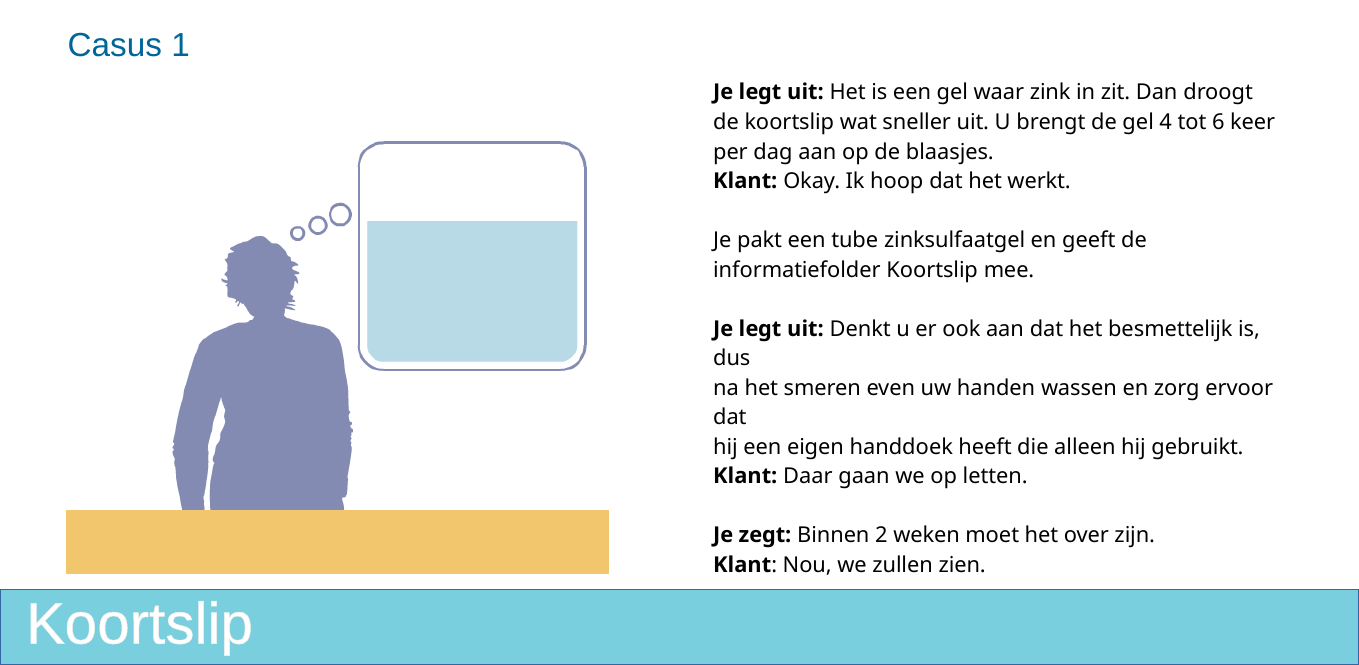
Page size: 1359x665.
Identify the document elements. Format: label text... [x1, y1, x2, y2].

title Casus 1 [67, 26, 1291, 100]
title Koortslip [26, 590, 530, 665]
text_box Je legt uit: Het is een gel waar zink in zit. Dan droogt de koortslip wat sneller uit. U brengt de gel 4 tot 6 keer per dag aan op de blaasjes. Klant: Okay. Ik hoop dat het werkt. Je pakt een tube zinksulfaatgel en geeft de informatiefolder Koortslip mee. Je legt uit: Denkt u er ook aan dat het besmettelijk is, dus na het smeren even uw handen wassen en zorg ervoor dat hij een eigen handdoek heeft die alleen hij gebruikt. Klant: Daar gaan we op letten. Je zegt: Binnen 2 weken moet het over zijn. Klant: Nou, we zullen zien. [698, 69, 1296, 589]
picture [66, 118, 609, 574]
text_box [0, 589, 1359, 665]
